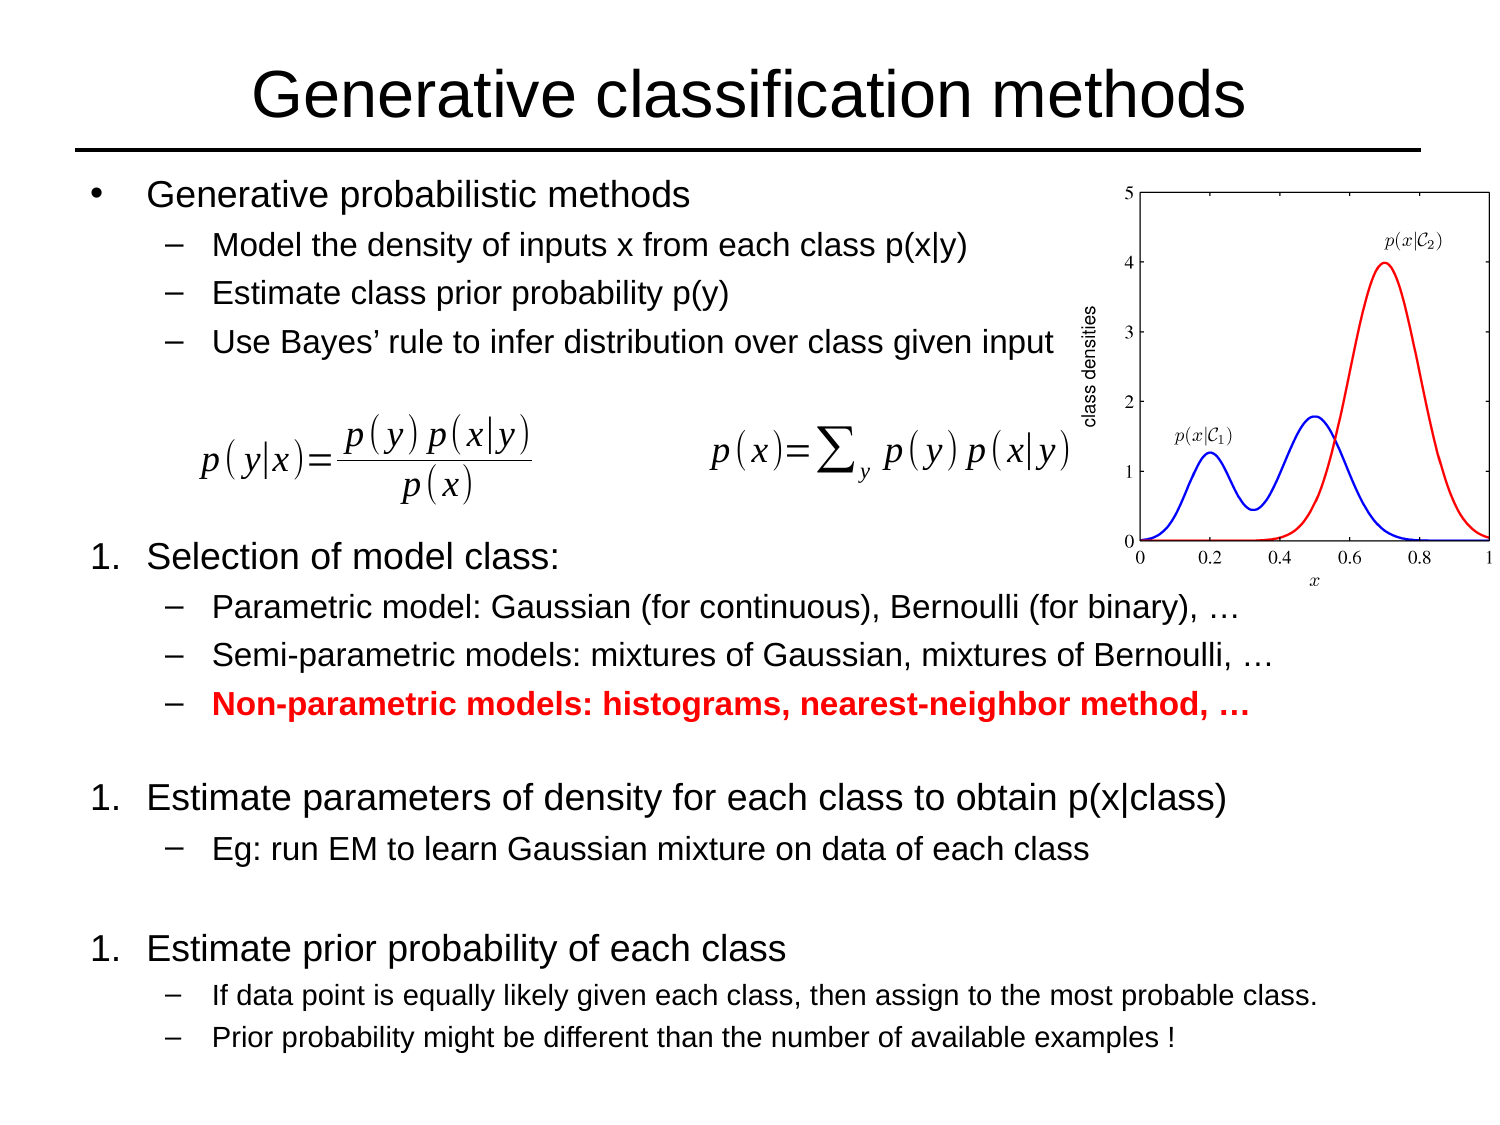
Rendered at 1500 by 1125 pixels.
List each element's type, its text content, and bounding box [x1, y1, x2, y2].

picture [1070, 162, 1500, 594]
list Generative probabilistic methods Model the density of inputs x from each class p(x|y) Estimate class prior probability p(y) Use Bayes’ rule to infer distribution over class given input Selection of model class: Parametric model: Gaussian (for continuous), Bernoulli (for binary), … Semi-parametric models: mixtures of Gaussian, mixtures of Bernoulli, … Non-parametric models: histograms, nearest-neighbor method, … Estimate parameters of density for each class to obtain p(x|class) Eg: run EM to learn Gaussian mixture on data of each class Estimate prior probability of each class If data point is equally likely given each class, then assign to the most probable class. Prior probability might be different than the number of available examples ! [75, 162, 1426, 1104]
title Generative classification methods [75, 43, 1426, 139]
chart [189, 412, 540, 508]
chart [700, 424, 1077, 484]
